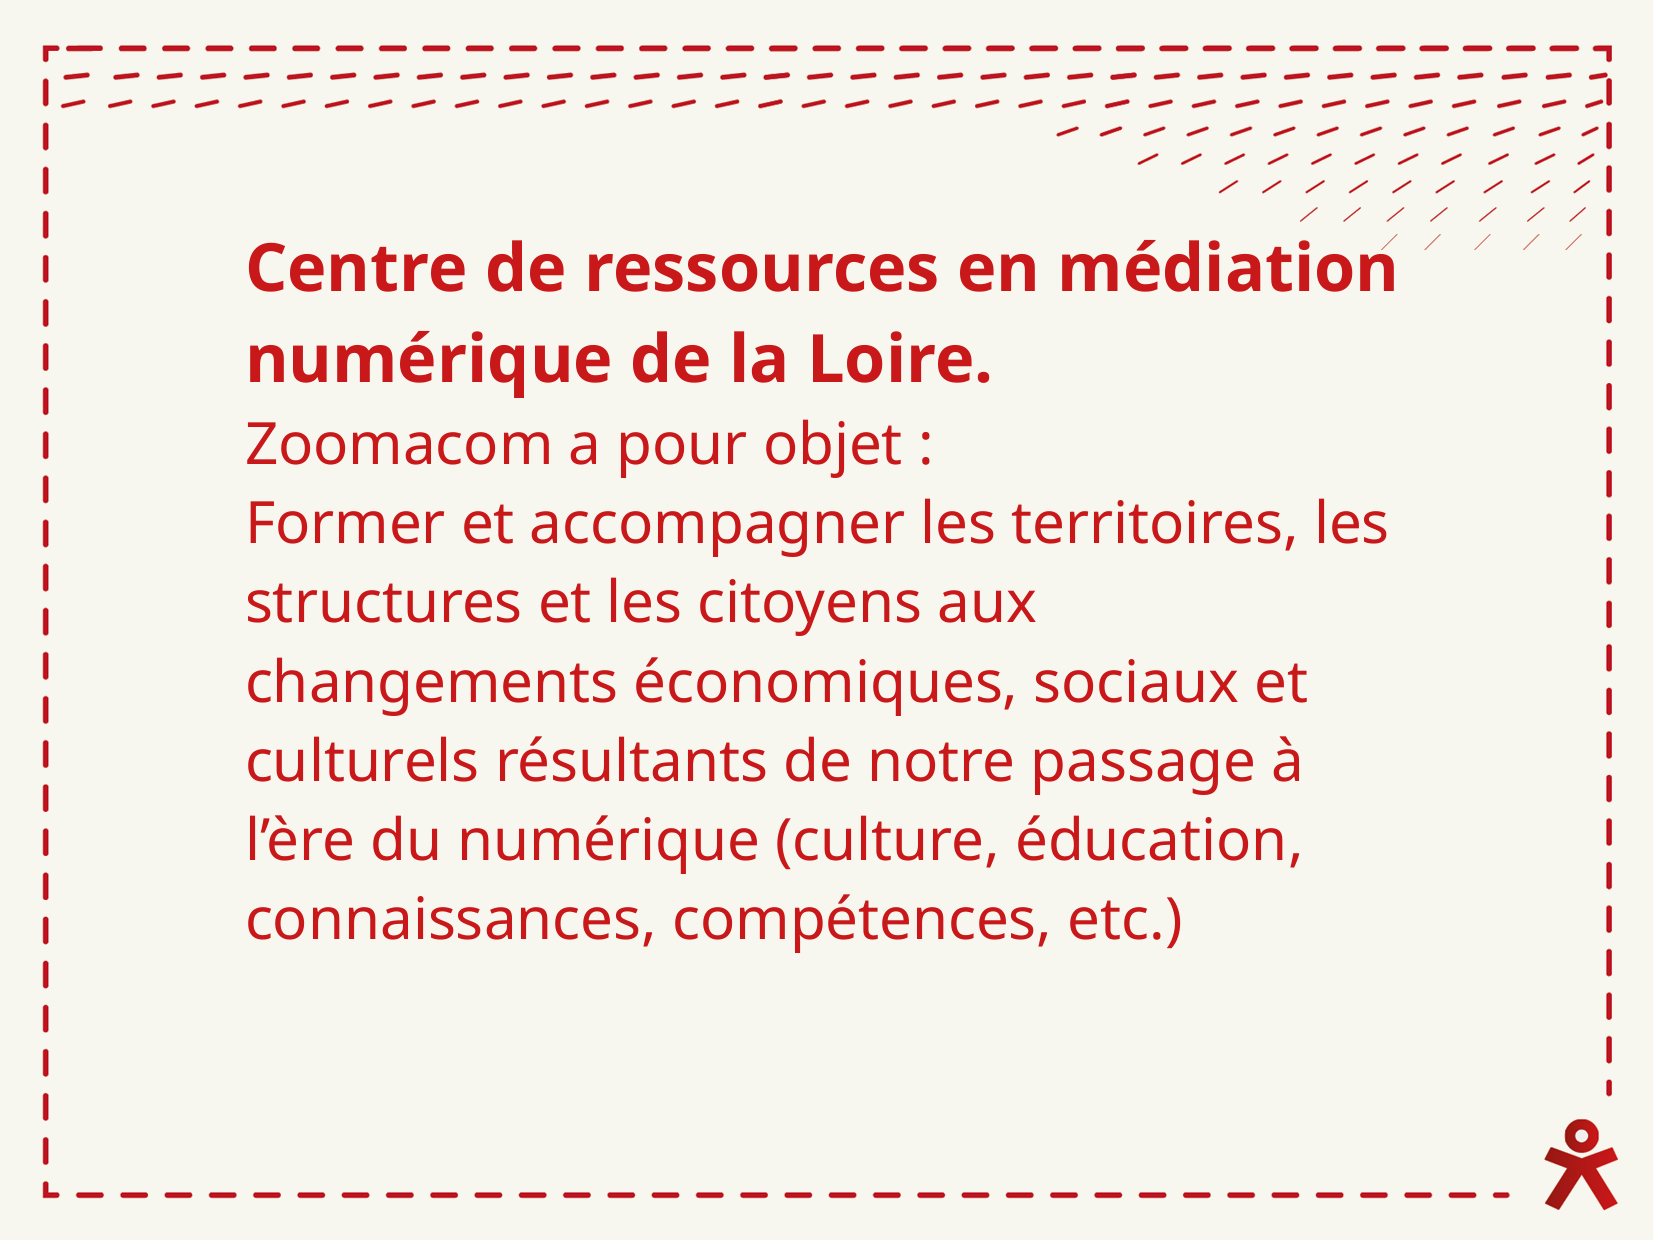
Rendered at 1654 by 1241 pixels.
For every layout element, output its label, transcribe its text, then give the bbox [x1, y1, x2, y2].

picture [0, 0, 1654, 1240]
text_box Centre de ressources en médiation numérique de la Loire. Zoomacom a pour objet : Former et accompagner les territoires, les structures et les citoyens aux changements économiques, sociaux et culturels résultants de notre passage à l’ère du numérique (culture, éducation, connaissances, compétences, etc.) [230, 213, 1424, 1027]
